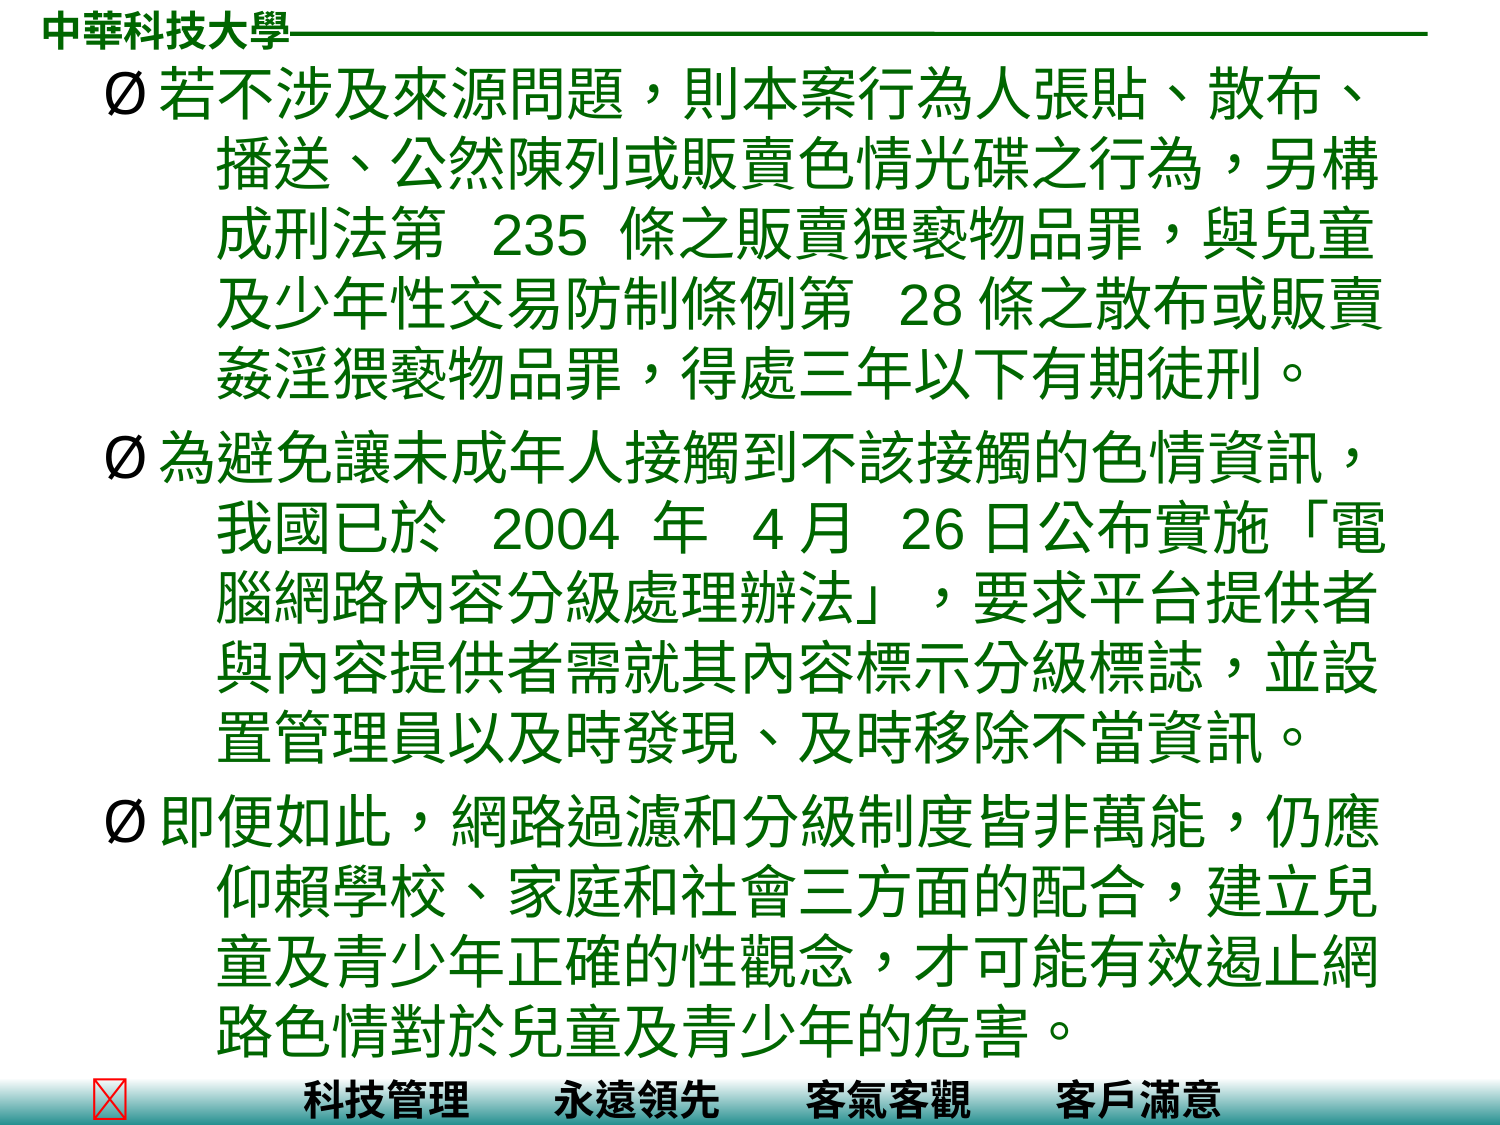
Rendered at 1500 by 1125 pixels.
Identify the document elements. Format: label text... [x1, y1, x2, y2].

list 若不涉及來源問題，則本案行為人張貼、散布、播送、公然陳列或販賣色情光碟之行為，另構成刑法第 235 條之販賣猥褻物品罪，與兒童及少年性交易防制條例第 28條之散布或販賣姦淫猥褻物品罪，得處三年以下有期徒刑。 為避免讓未成年人接觸到不該接觸的色情資訊，我國已於 2004 年 4月 26日公布實施「電腦網路內容分級處理辦法」，要求平台提供者與內容提供者需就其內容標示分級標誌，並設置管理員以及時發現、及時移除不當資訊。 即便如此，網路過濾和分級制度皆非萬能，仍應仰賴學校、家庭和社會三方面的配合，建立兒童及青少年正確的性觀念，才可能有效遏止網路色情對於兒童及青少年的危害。 [87, 50, 1438, 1076]
